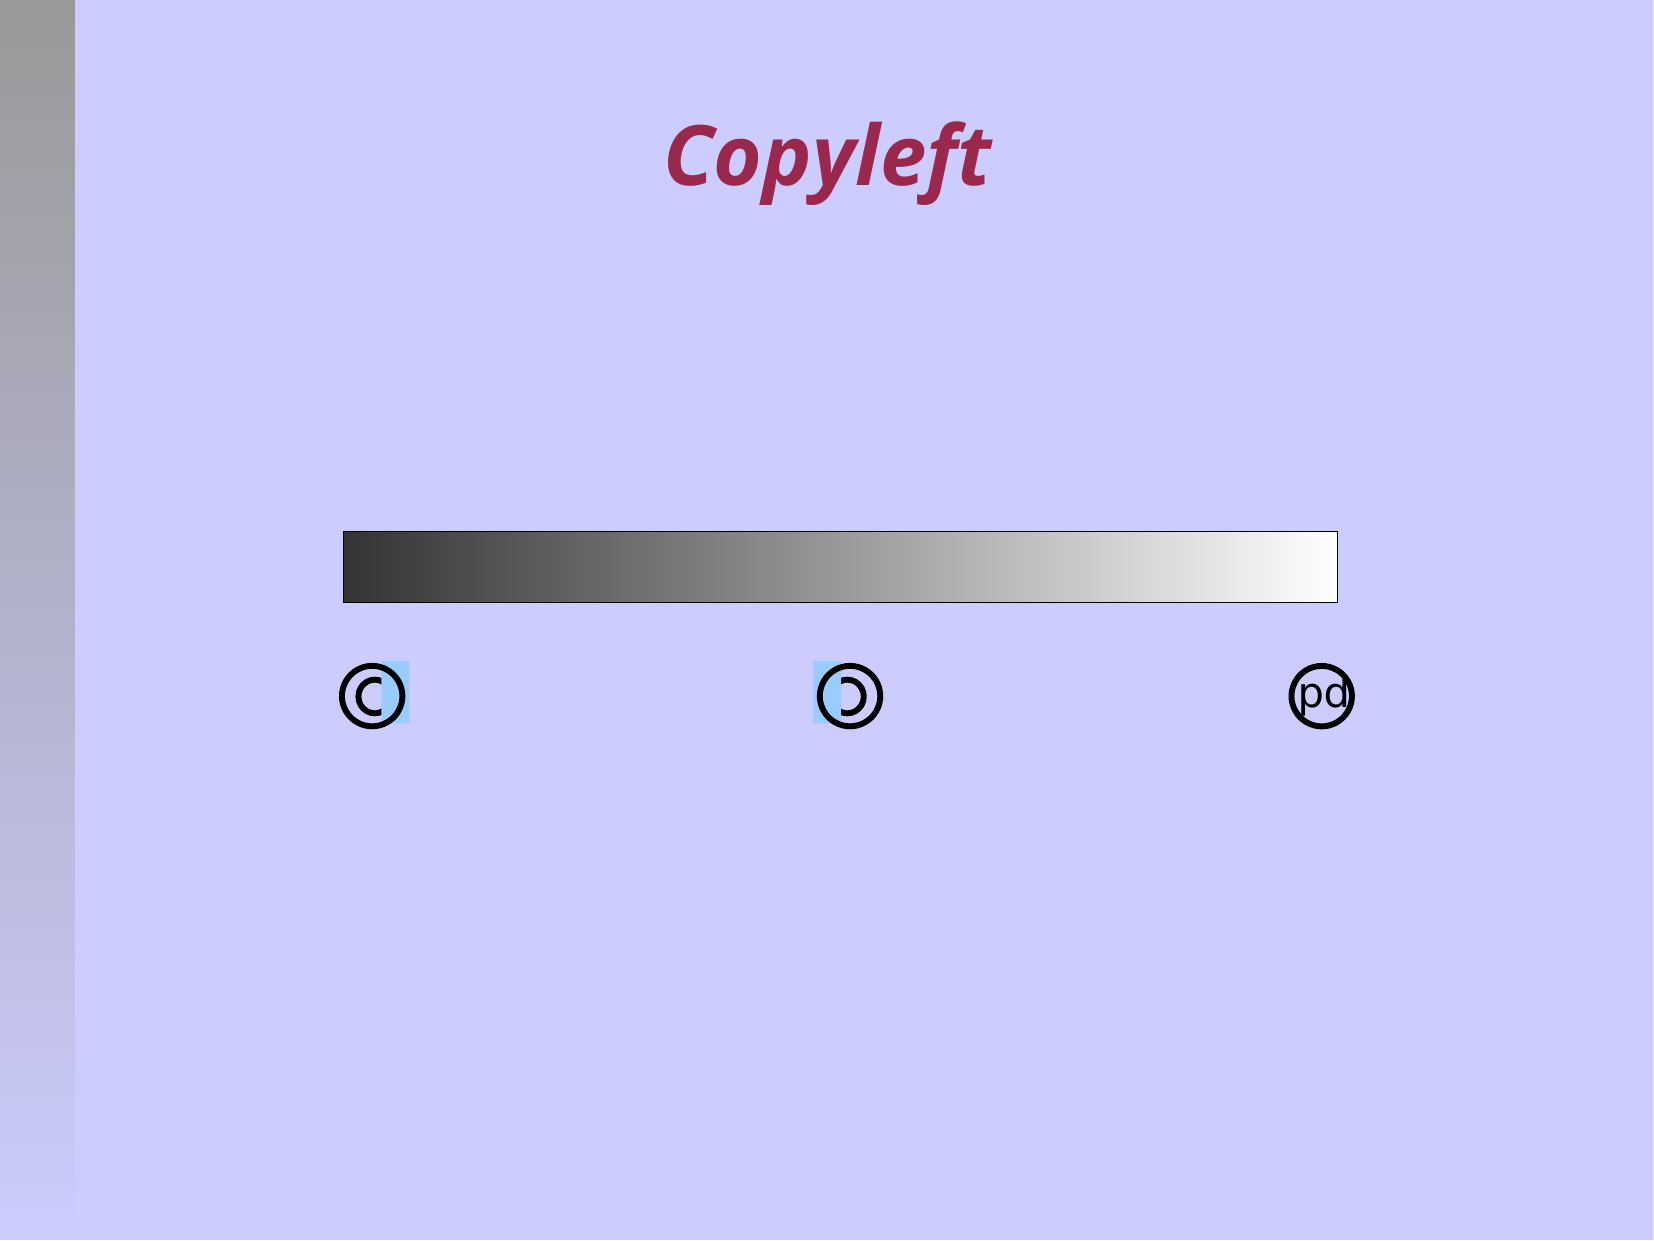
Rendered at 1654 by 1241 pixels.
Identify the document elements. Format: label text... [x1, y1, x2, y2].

text_box pd [1341, 668, 1351, 678]
text_box [343, 531, 1338, 603]
text_box [823, 671, 842, 721]
text_box [813, 661, 842, 724]
text_box pd [1297, 669, 1348, 717]
title Copyleft [121, 49, 1534, 257]
text_box [381, 671, 399, 721]
text_box [381, 661, 410, 724]
